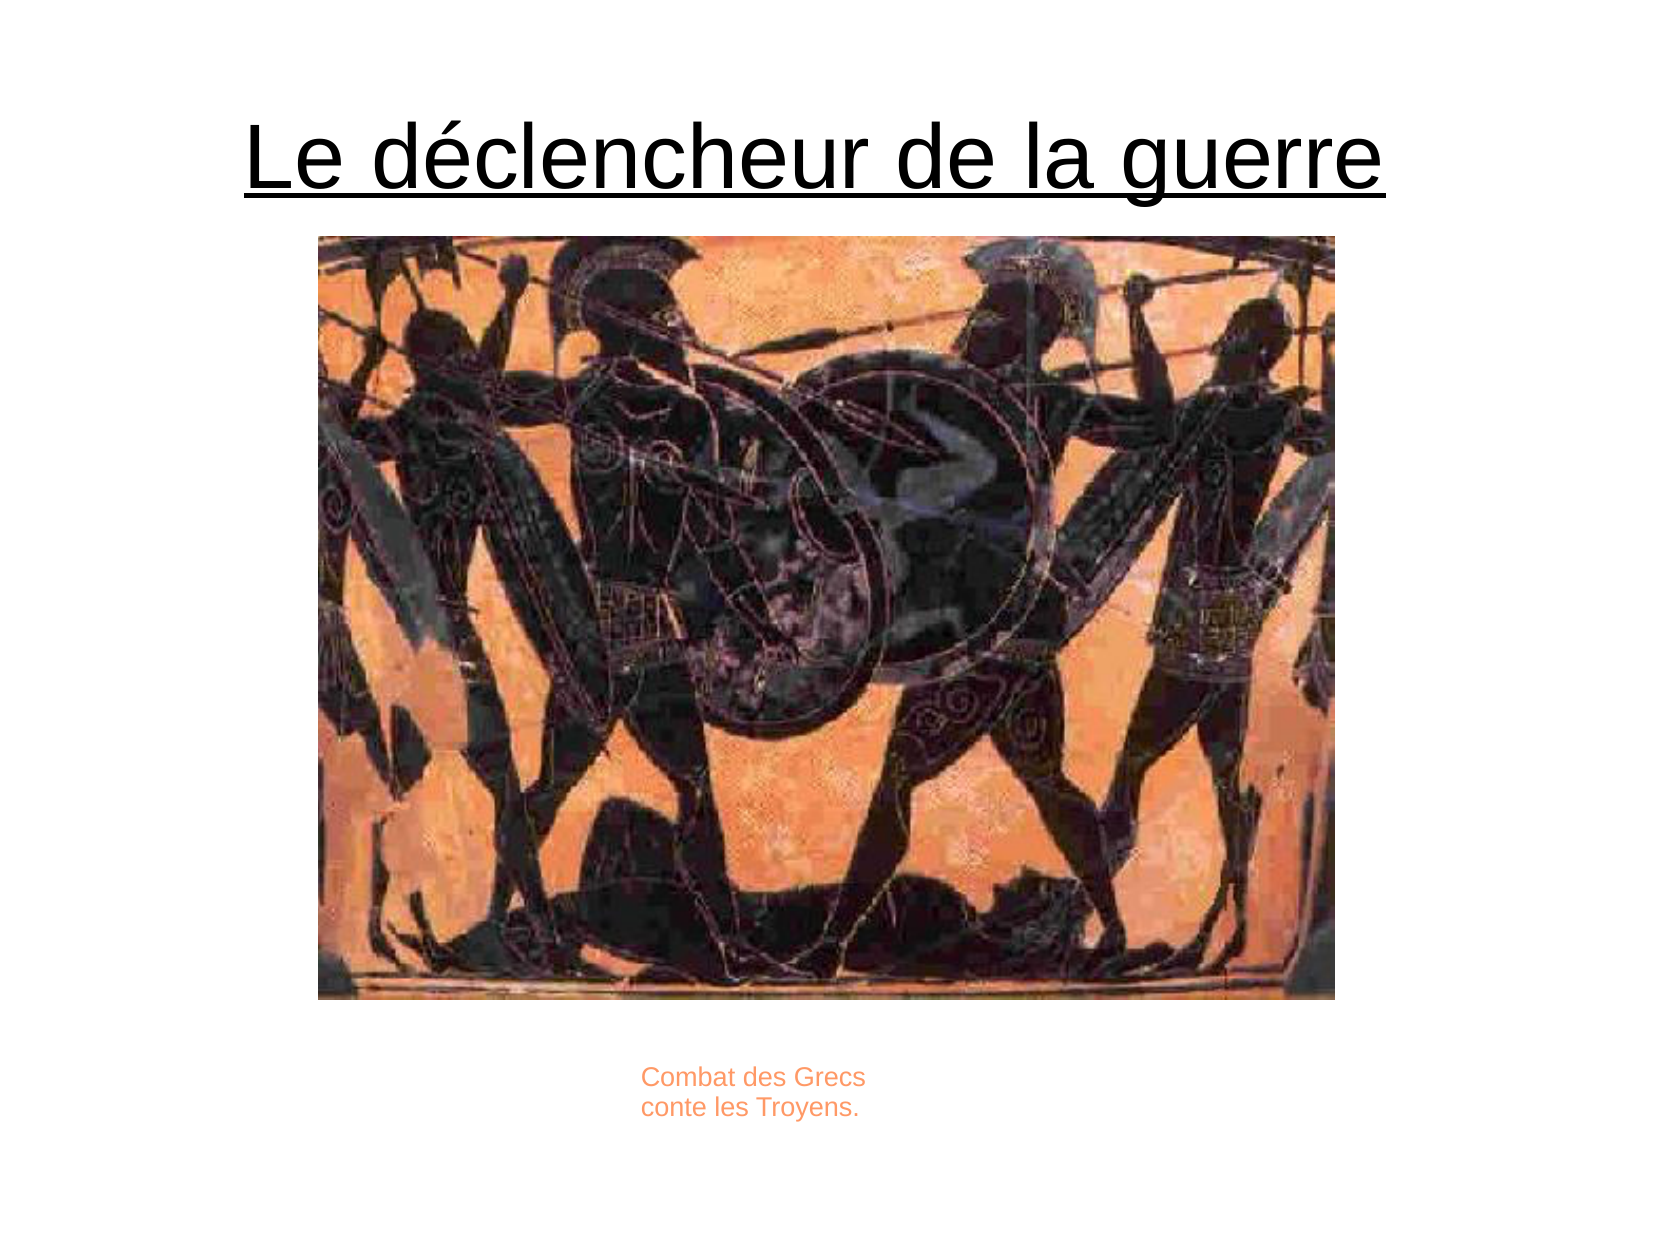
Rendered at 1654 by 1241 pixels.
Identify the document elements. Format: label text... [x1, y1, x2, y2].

picture [318, 236, 1335, 1000]
text_box Combat des Grecs conte les Troyens. [625, 1024, 1479, 1158]
title Le déclencheur de la guerre [70, 52, 1560, 260]
